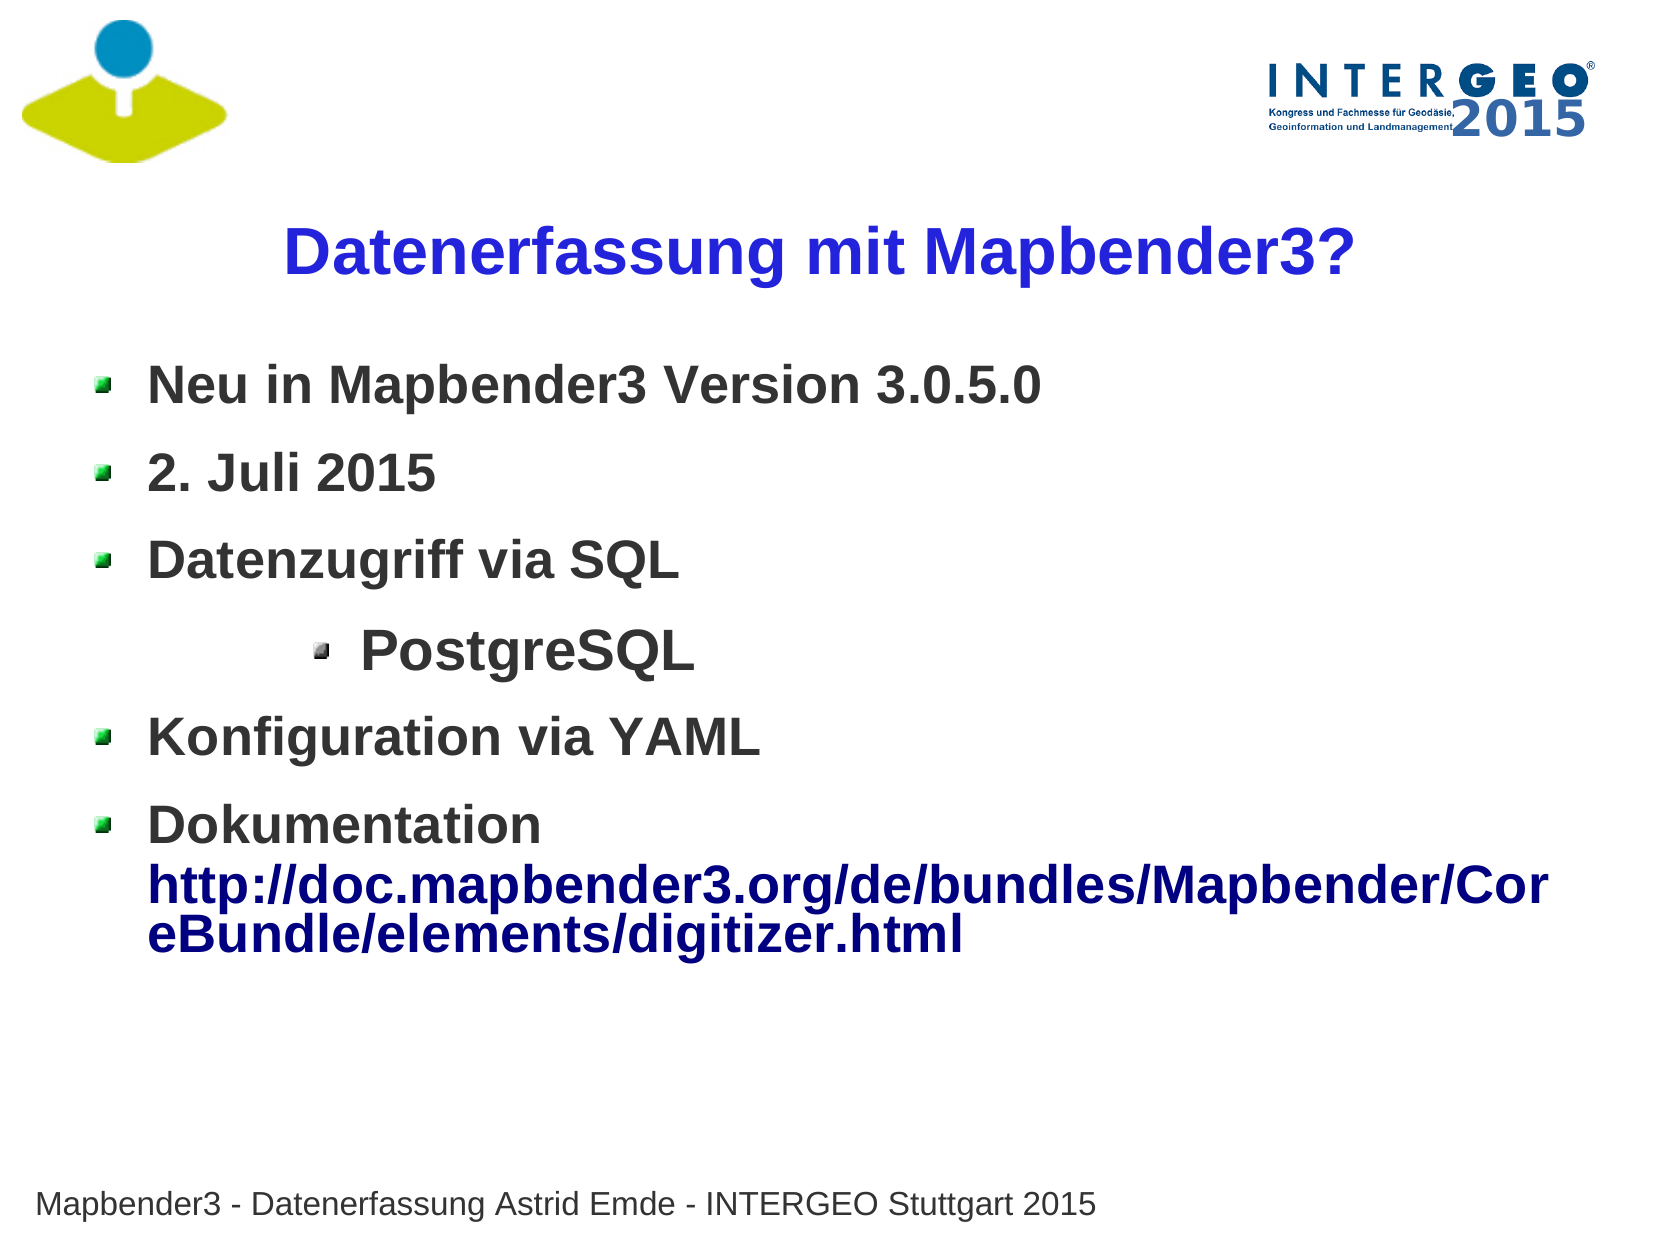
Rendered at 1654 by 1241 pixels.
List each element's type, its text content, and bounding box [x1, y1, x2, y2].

picture [1269, 61, 1595, 132]
picture [1496, 105, 1507, 130]
picture [22, 20, 231, 163]
list Neu in Mapbender3 Version 3.0.5.0 2. Juli 2015 Datenzugriff via SQL PostgreSQL Konfiguration via YAML Dokumentation http://doc.mapbender3.org/de/bundles/Mapbender/CoreBundle/elements/digitizer.html [76, 354, 1565, 1173]
title Datenerfassung mit Mapbender3? [76, 177, 1565, 325]
